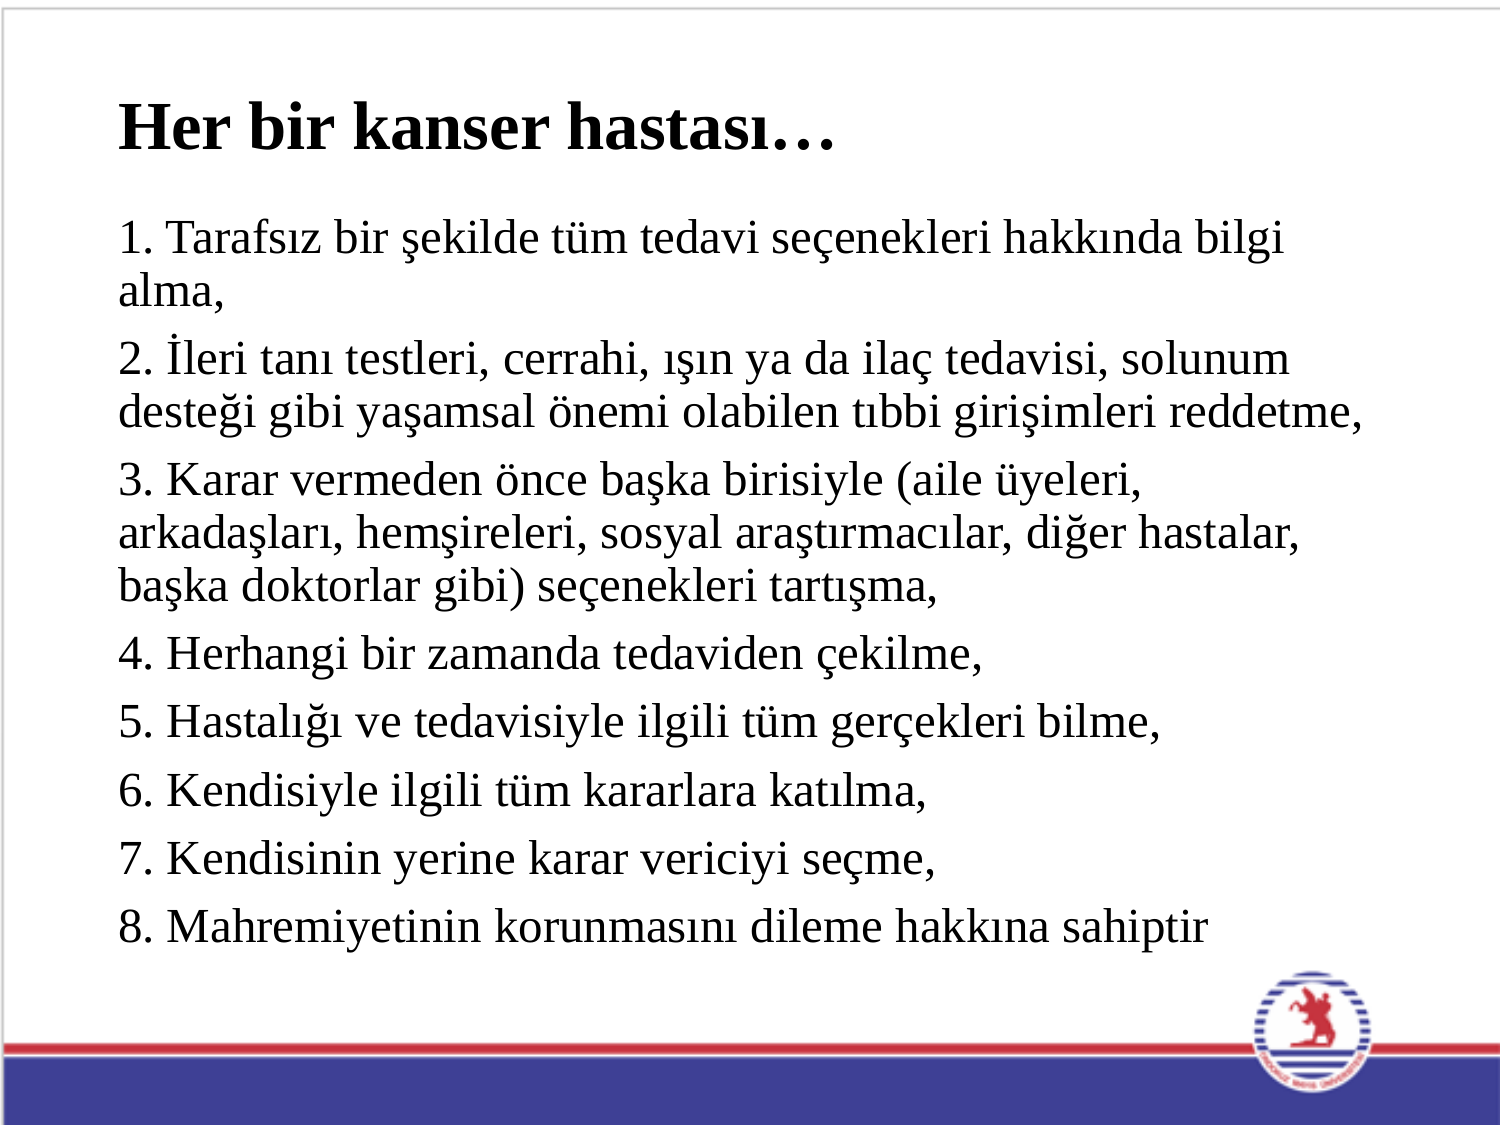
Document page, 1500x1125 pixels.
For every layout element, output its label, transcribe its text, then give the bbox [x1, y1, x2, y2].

list 1. Tarafsız bir şekilde tüm tedavi seçenekleri hakkında bilgi alma, 2. İleri tanı testleri, cerrahi, ışın ya da ilaç tedavisi, solunum desteği gibi yaşamsal önemi olabilen tıbbi girişimleri reddetme, 3. Karar vermeden önce başka birisiyle (aile üyeleri, arkadaşları, hemşireleri, sosyal araştırmacılar, diğer hastalar, başka doktorlar gibi) seçenekleri tartışma, 4. Herhangi bir zamanda tedaviden çekilme, 5. Hastalığı ve tedavisiyle ilgili tüm gerçekleri bilme, 6. Kendisiyle ilgili tüm kararlara katılma, 7. Kendisinin yerine karar vericiyi seçme, 8. Mahremiyetinin korunmasını dileme hakkına sahiptir [103, 203, 1397, 1014]
title Her bir kanser hastası… [103, 59, 1397, 203]
